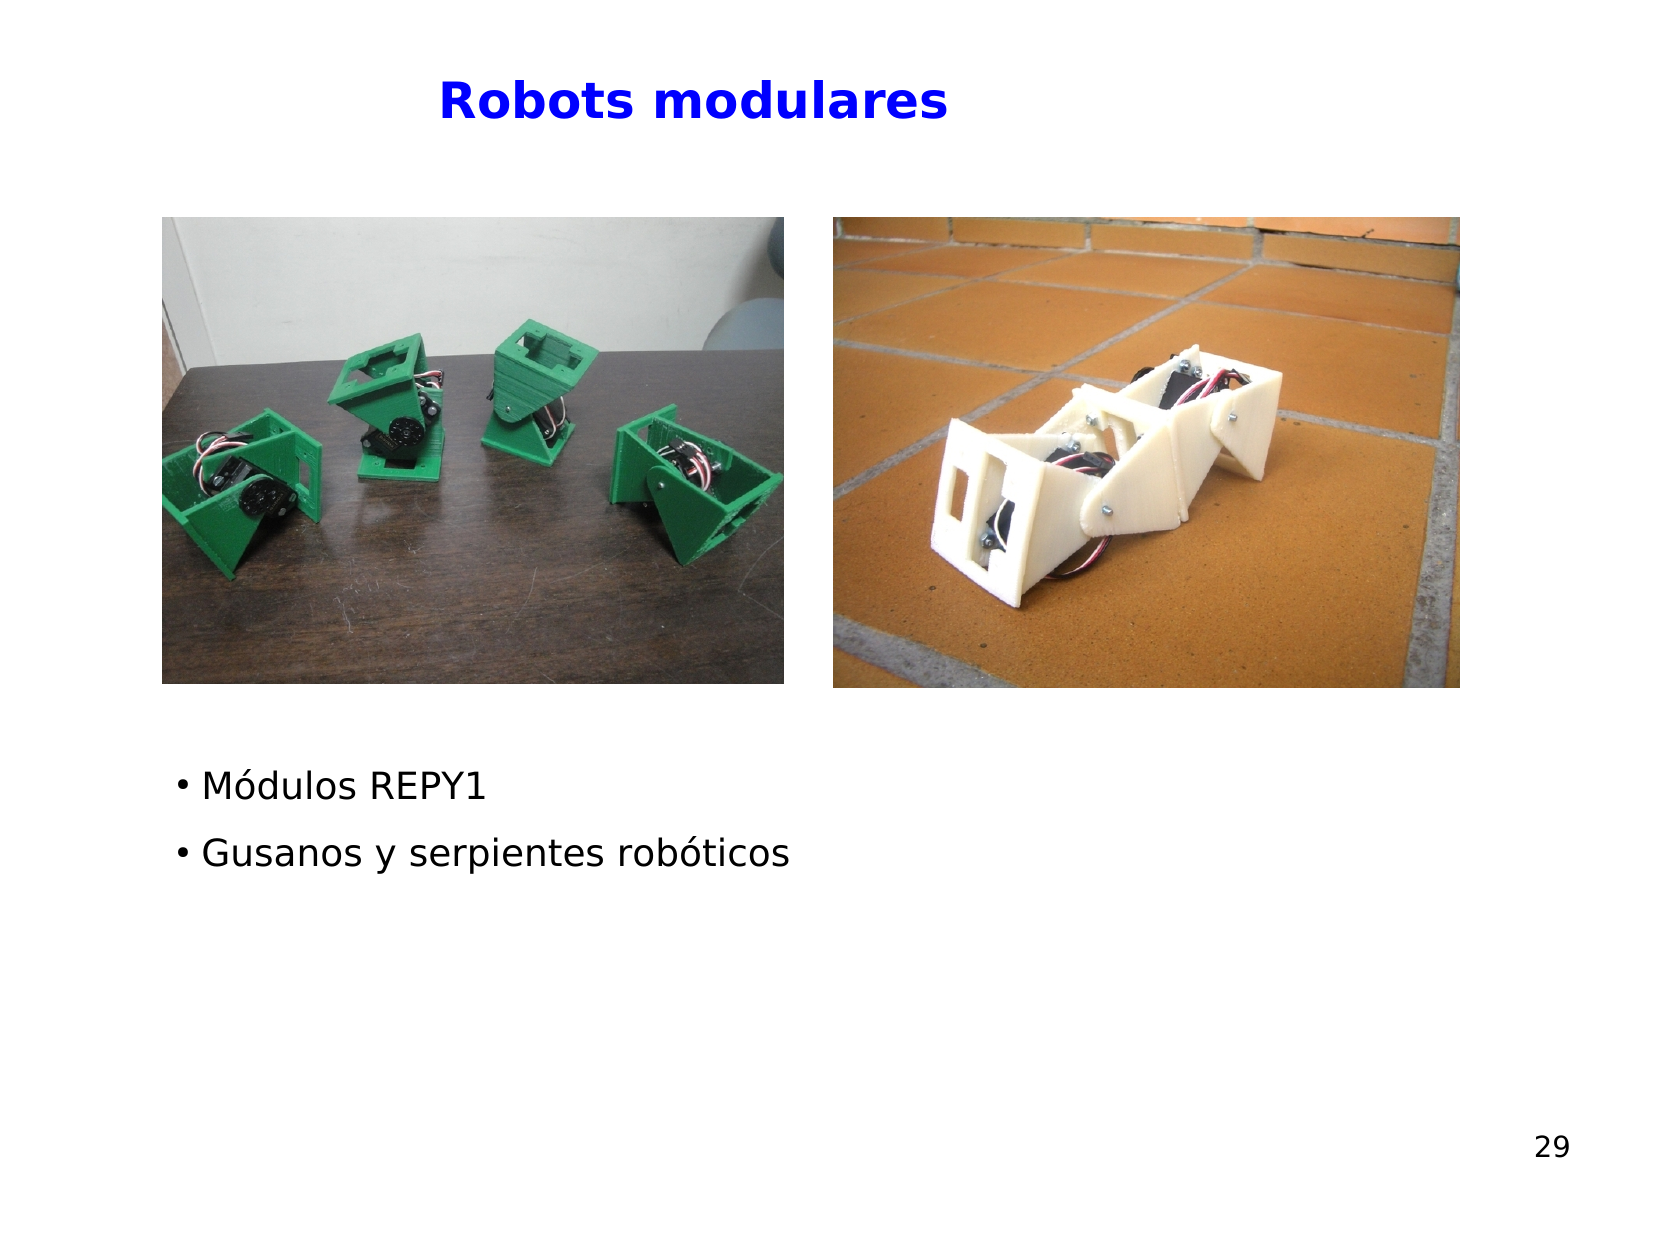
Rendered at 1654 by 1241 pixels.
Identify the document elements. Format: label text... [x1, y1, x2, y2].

picture [833, 217, 1460, 688]
text_box Módulos REPY1 Gusanos y serpientes robóticos [161, 757, 1115, 888]
picture [162, 217, 784, 684]
text_box Robots modulares [424, 64, 965, 138]
